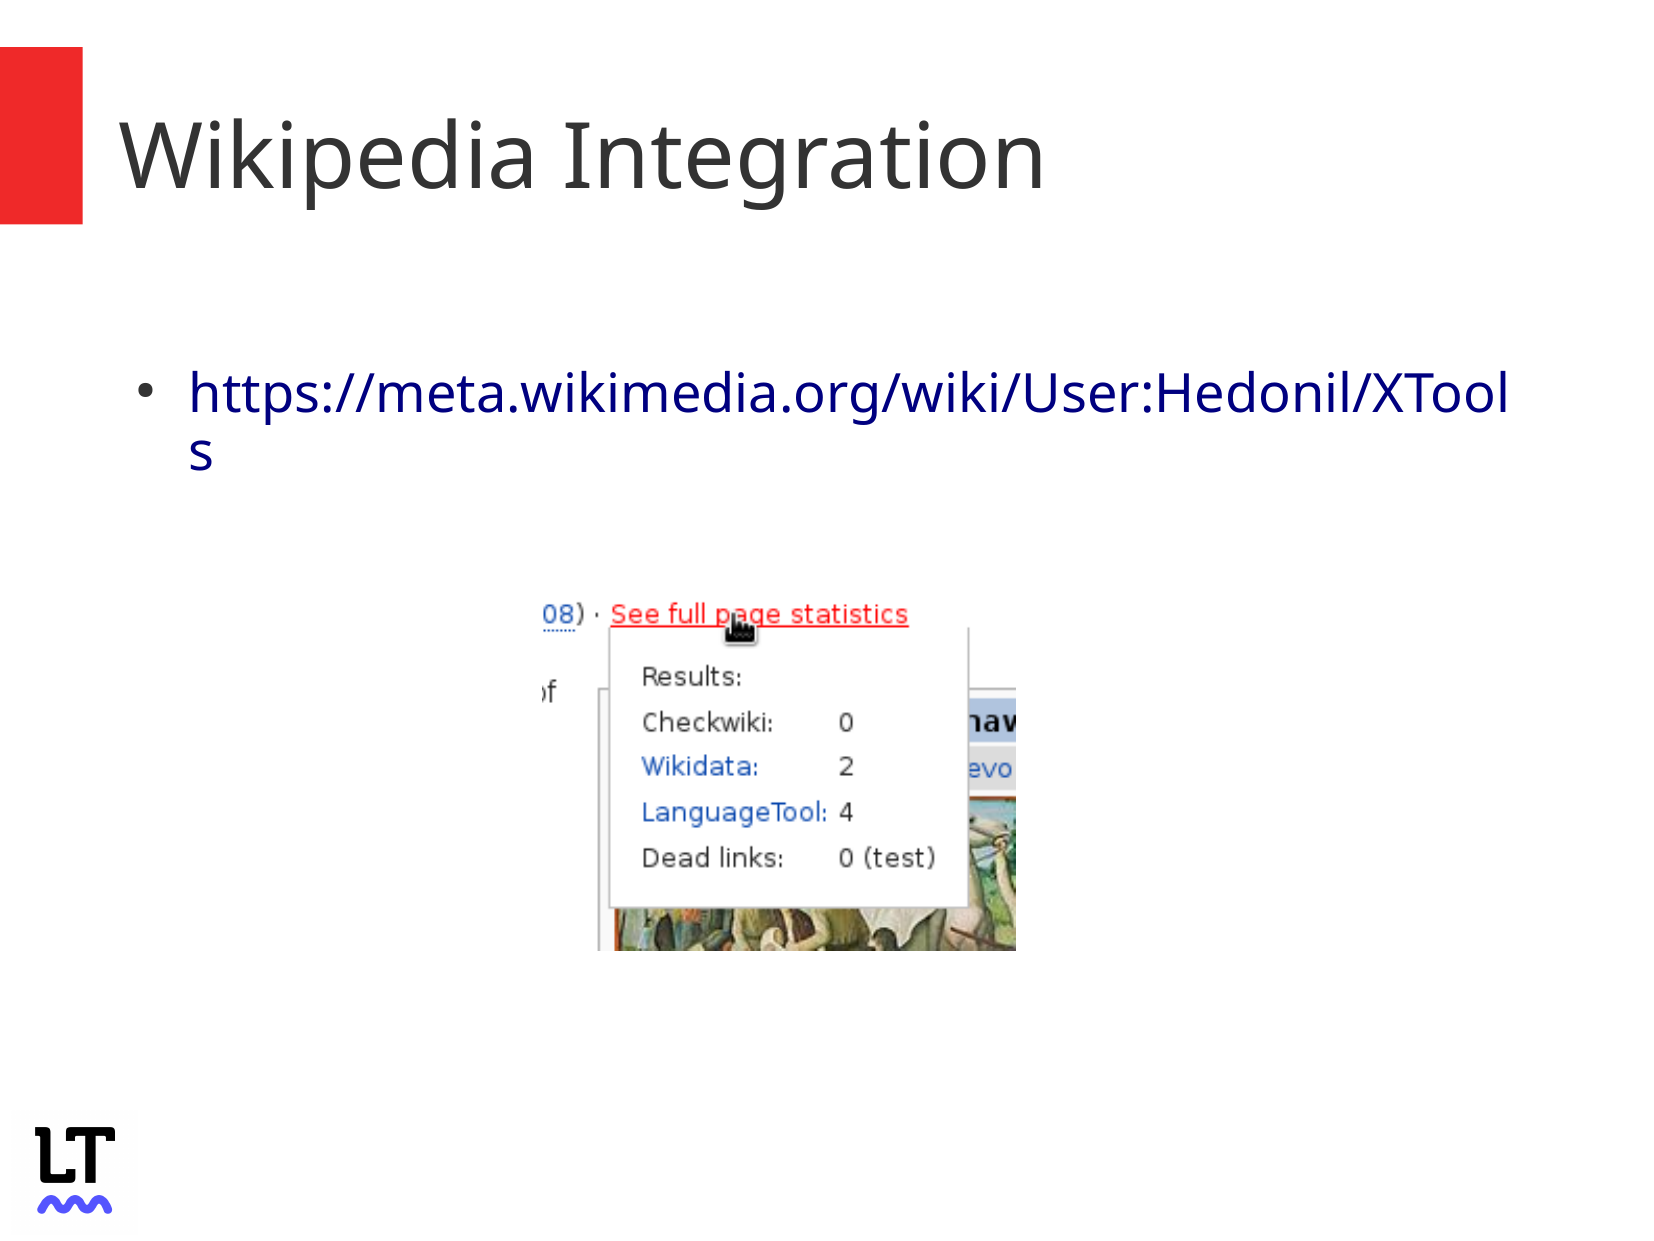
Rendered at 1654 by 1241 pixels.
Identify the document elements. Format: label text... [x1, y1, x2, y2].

title Wikipedia Integration [118, 49, 1571, 257]
picture [542, 555, 1016, 951]
picture [11, 1110, 138, 1235]
list https://meta.wikimedia.org/wiki/User:Hedonil/XTools [118, 354, 1536, 1074]
